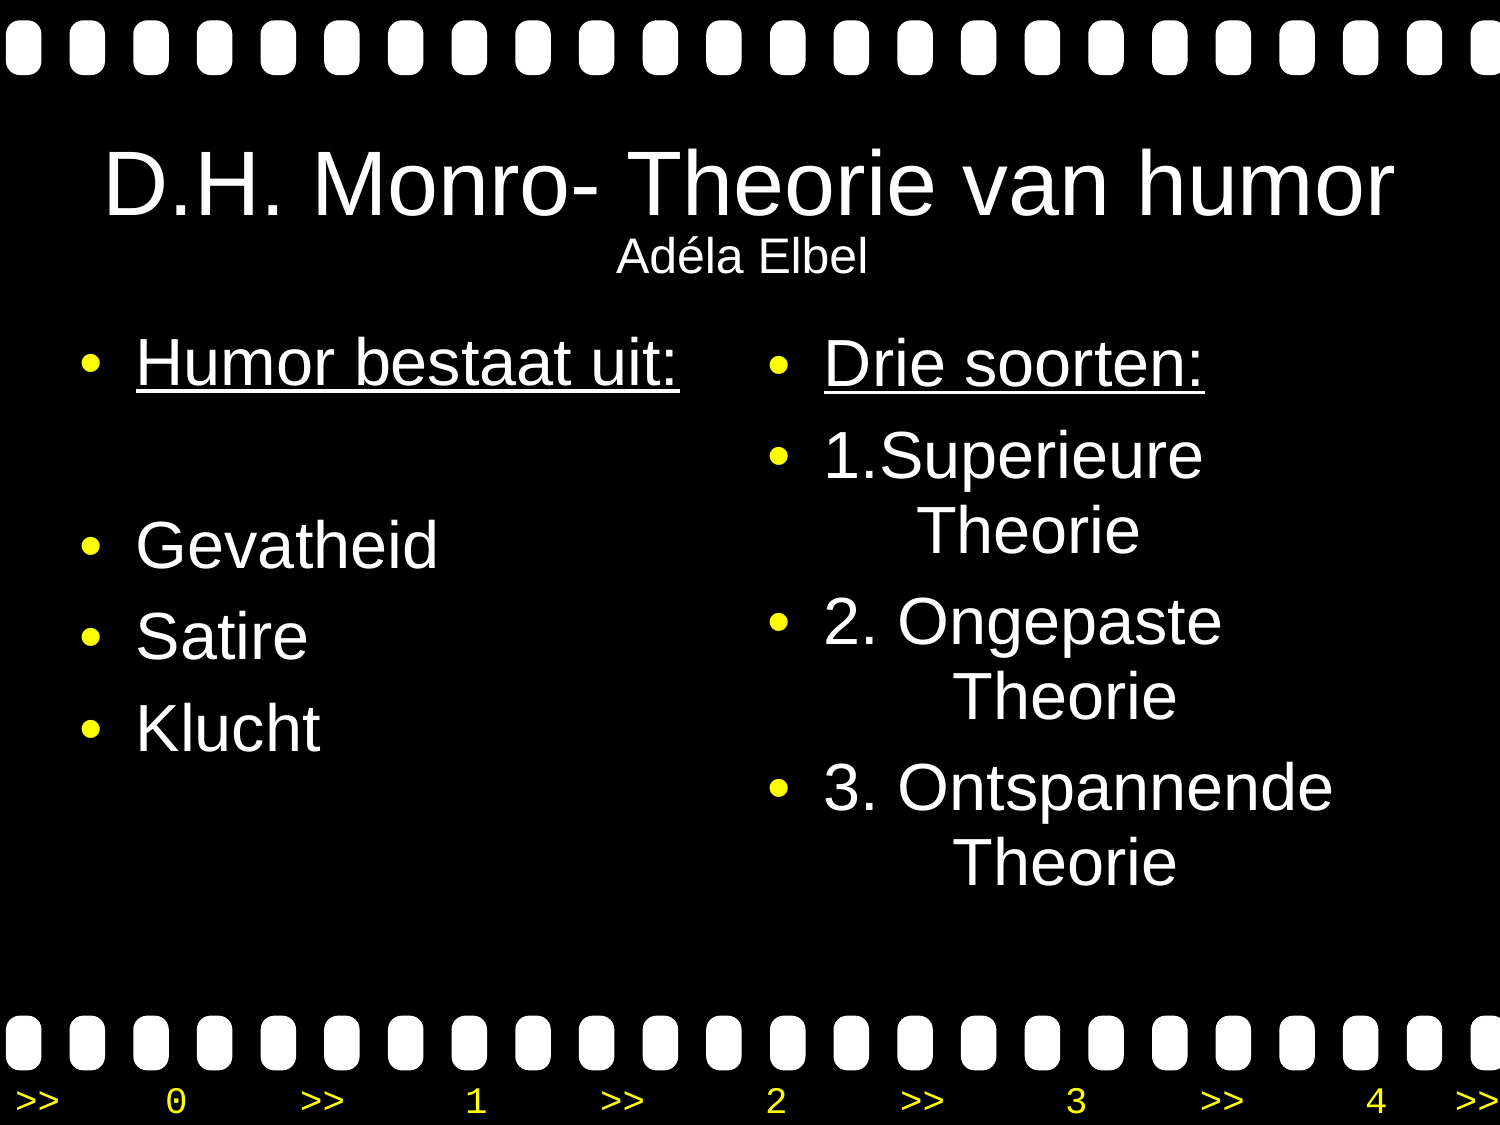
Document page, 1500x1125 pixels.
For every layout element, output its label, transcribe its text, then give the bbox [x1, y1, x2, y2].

list Humor bestaat uit: Gevatheid Satire Klucht [79, 324, 739, 1063]
title D.H. Monro- Theorie van humor [75, 131, 1426, 237]
title Adéla Elbel [67, 206, 1418, 306]
list Drie soorten: 1.Superieure Theorie 2. Ongepaste Theorie 3. Ontspannende Theorie [767, 326, 1393, 1093]
